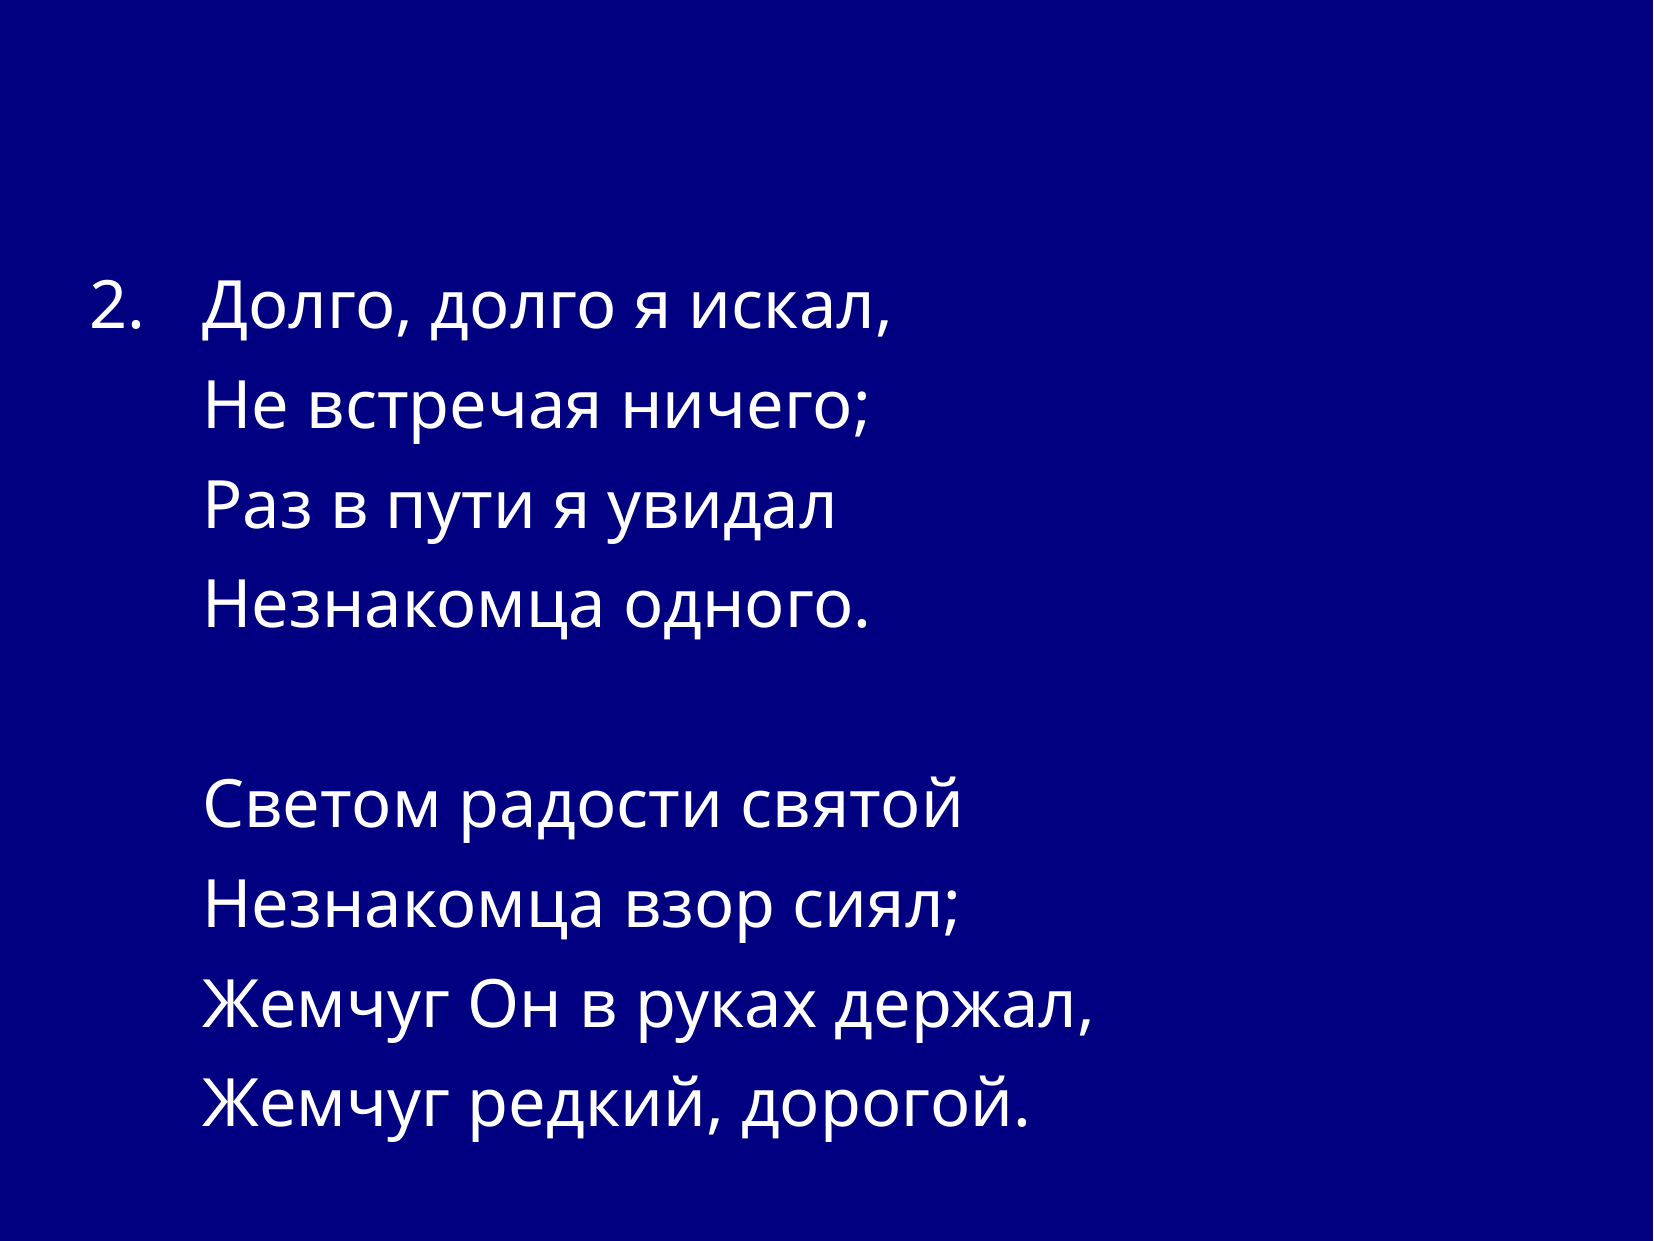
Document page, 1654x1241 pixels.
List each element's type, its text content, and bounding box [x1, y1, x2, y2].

text_box 2. Долго, долго я искал, Не встречая ничего; Раз в пути я увидал Незнакомца одного. Светом радости святой Незнакомца взор сиял; Жемчуг Он в руках держал, Жемчуг редкий, дорогой. [75, 150, 1576, 1163]
